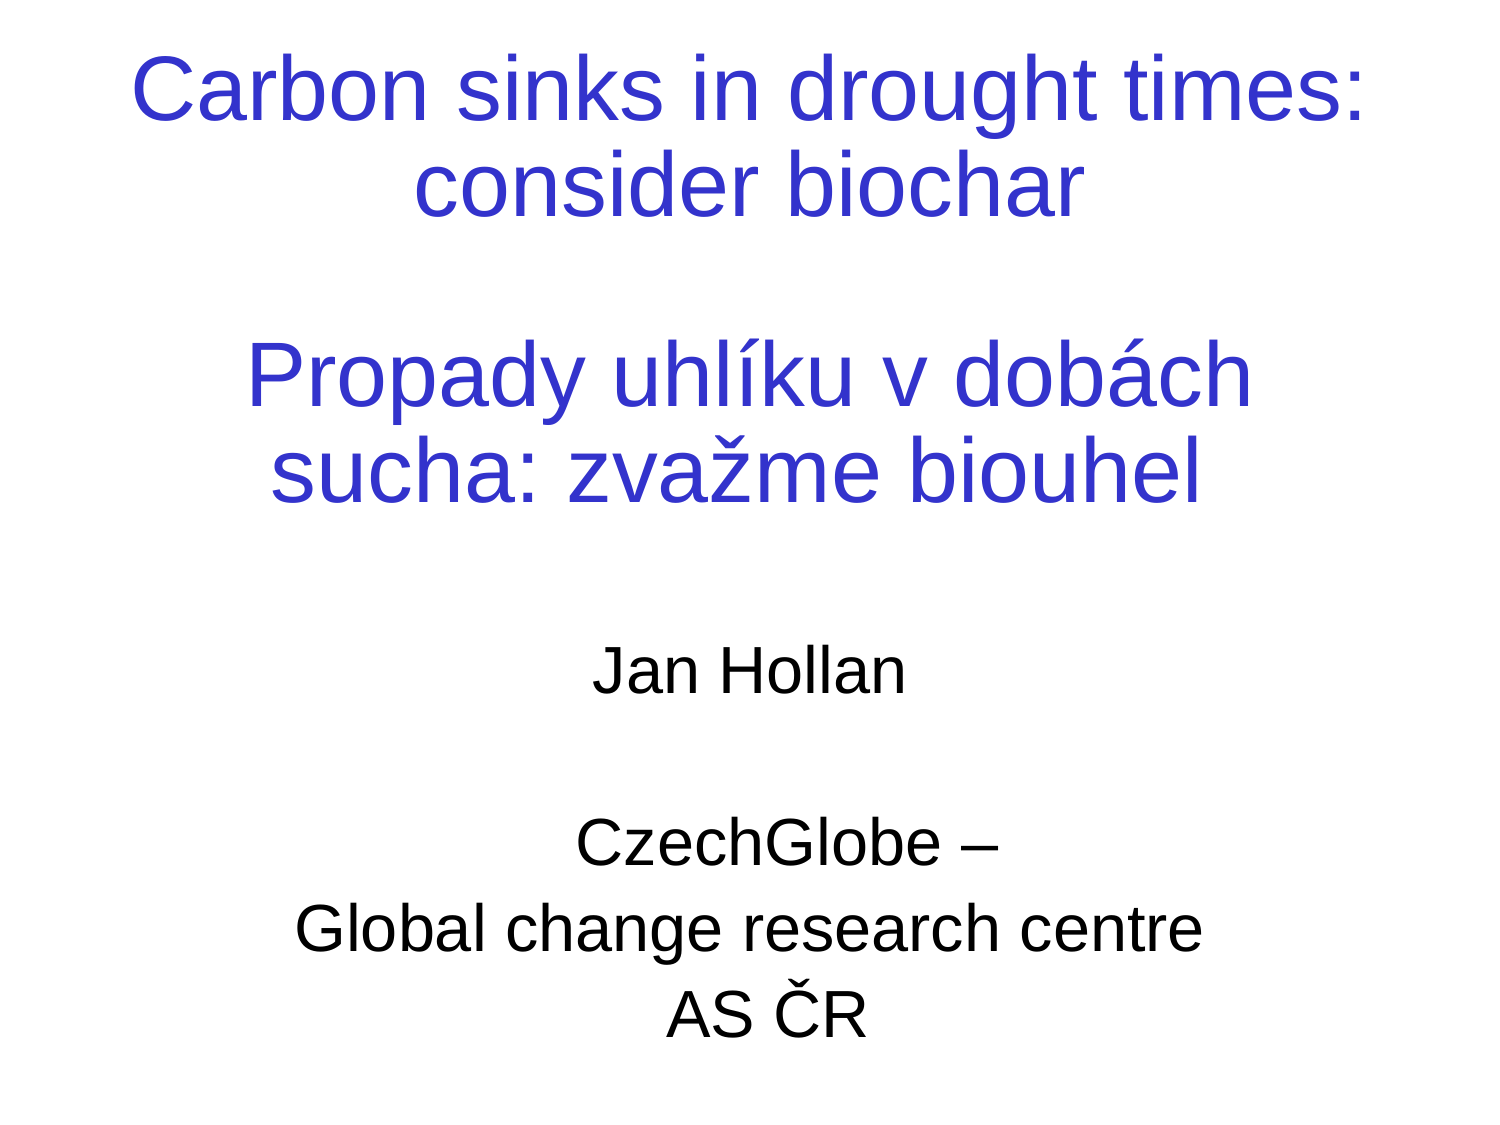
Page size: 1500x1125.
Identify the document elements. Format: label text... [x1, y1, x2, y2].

subtitle Jan Hollan CzechGlobe – Global change research centre AS ČR [225, 637, 1276, 1057]
title Carbon sinks in drought times: consider biochar Propady uhlíku v dobách sucha: zvažme biouhel [112, 40, 1388, 525]
